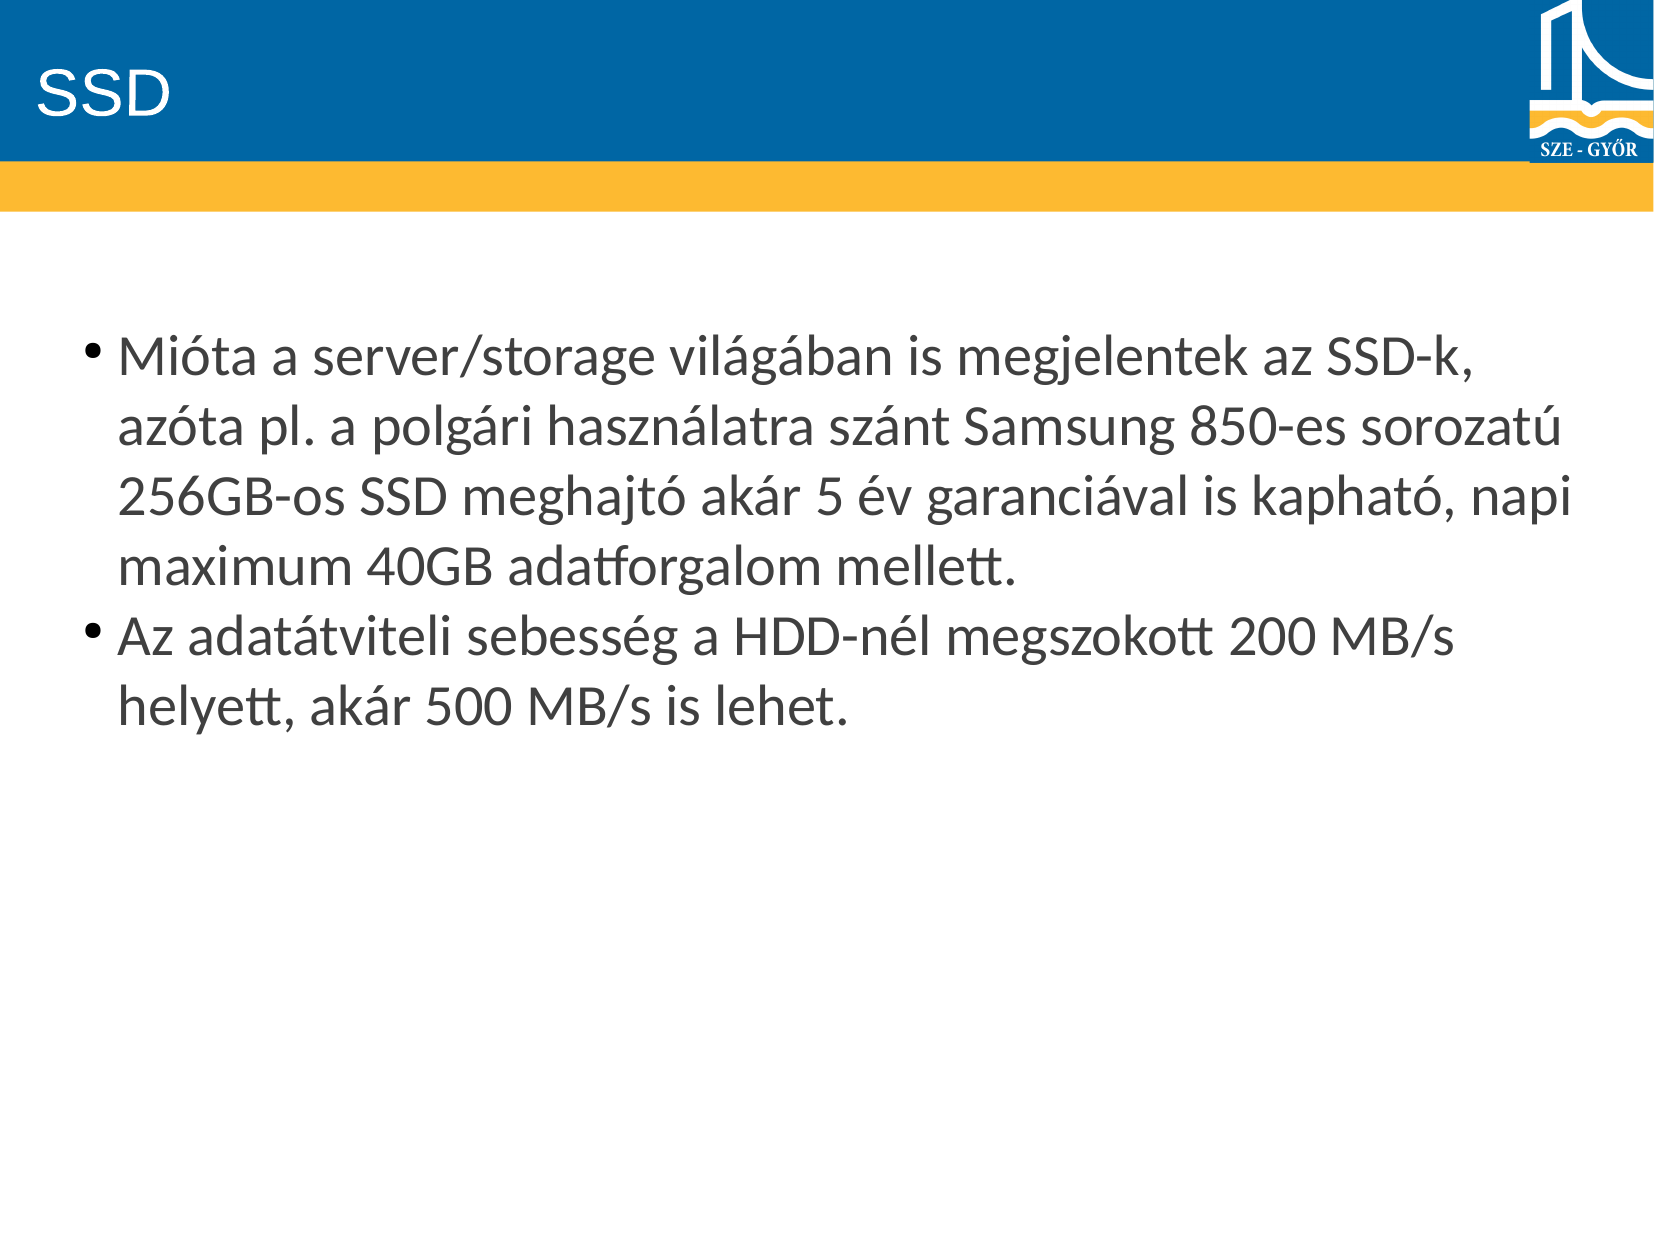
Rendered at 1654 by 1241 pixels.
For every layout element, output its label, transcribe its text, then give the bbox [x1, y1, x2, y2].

text_box Mióta a server/storage világában is megjelentek az SSD-k, azóta pl. a polgári használatra szánt Samsung 850-es sorozatú 256GB-os SSD meghajtó akár 5 év garanciával is kapható, napi maximum 40GB adatforgalom mellett. Az adatátviteli sebesség a HDD-nél megszokott 200 MB/s helyett, akár 500 MB/s is lehet. [82, 247, 1583, 1198]
picture [1529, 0, 1654, 163]
text_box SSD [34, 48, 1524, 144]
